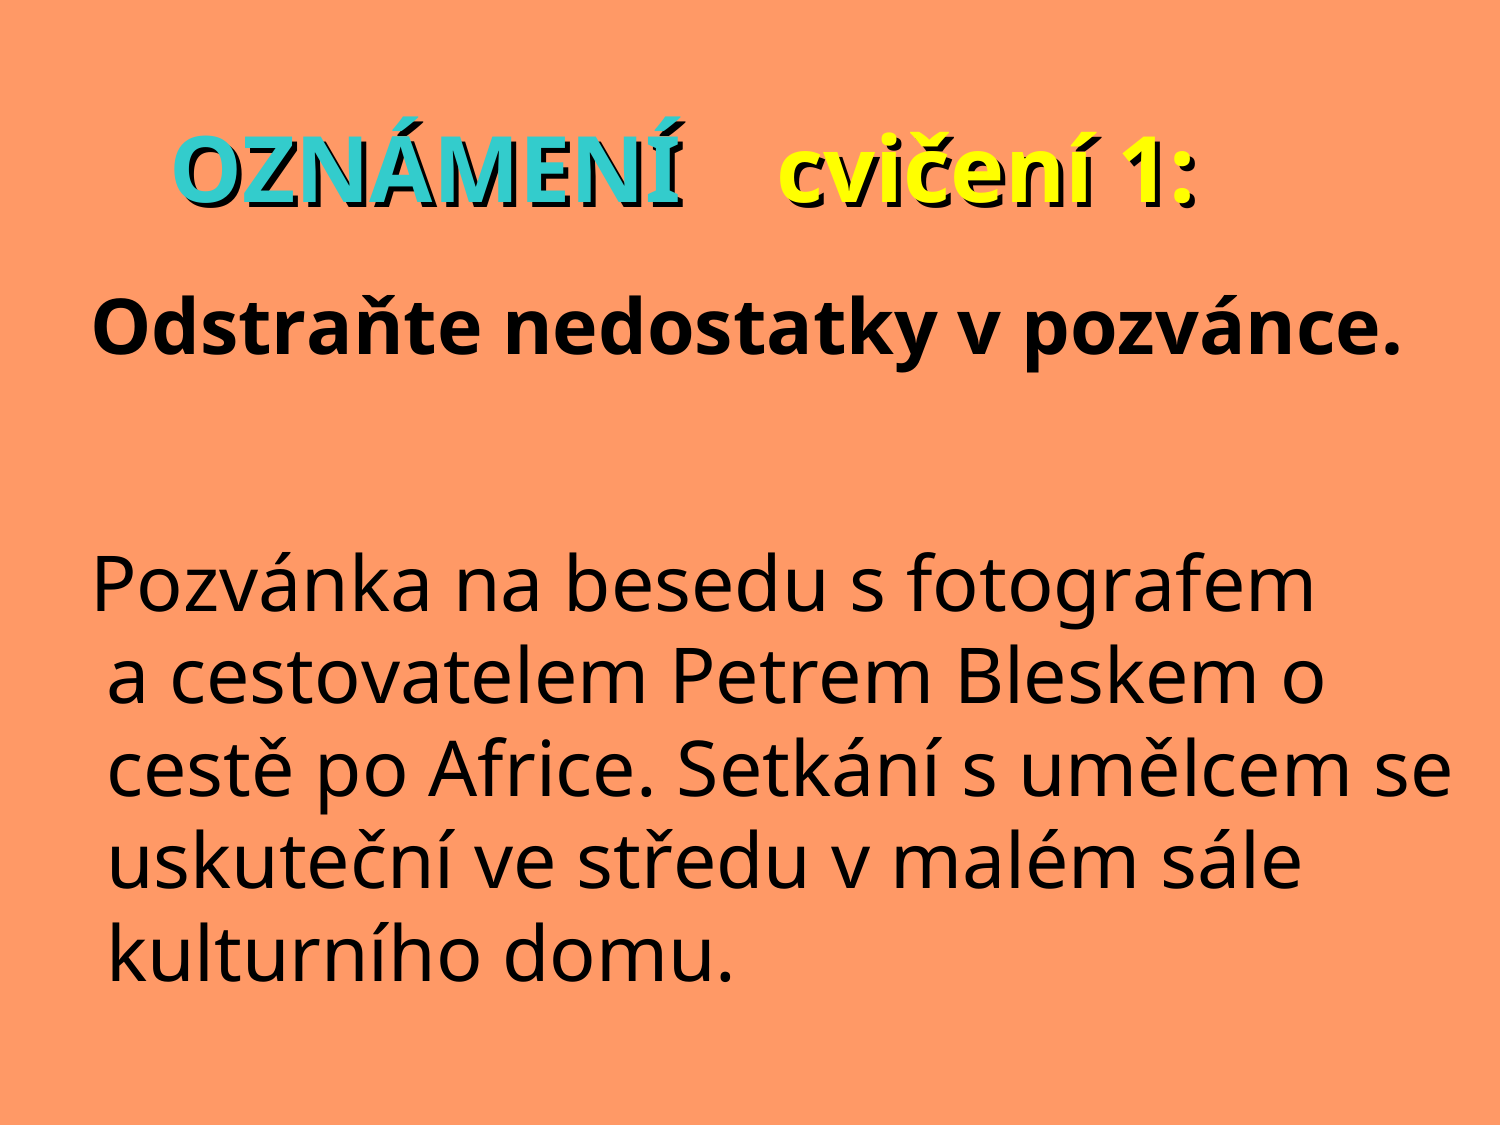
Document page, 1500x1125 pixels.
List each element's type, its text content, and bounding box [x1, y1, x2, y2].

list Odstraňte nedostatky v pozvánce. Pozvánka na besedu s fotografem a cestovatelem Petrem Bleskem o cestě po Africe. Setkání s umělcem se uskuteční ve středu v malém sále kulturního domu. [35, 269, 1477, 1059]
title OZNÁMENÍ cvičení 1: [35, 58, 1477, 269]
